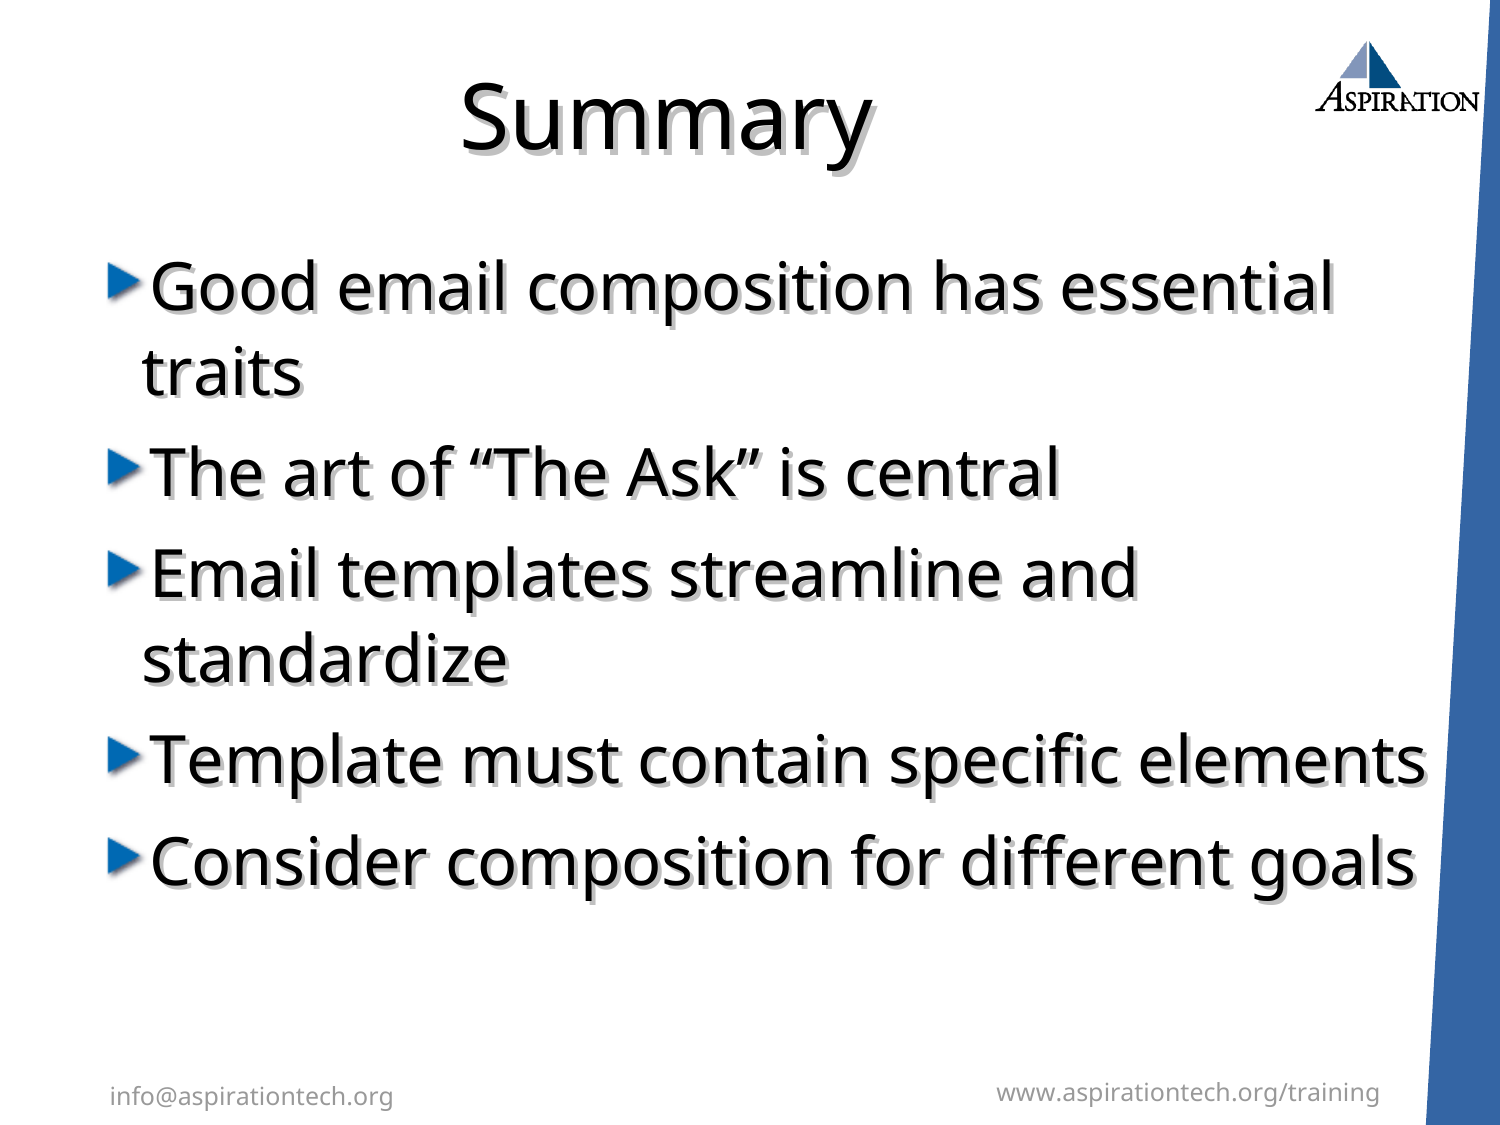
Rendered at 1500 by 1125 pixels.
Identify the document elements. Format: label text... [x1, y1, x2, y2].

title Summary [49, 19, 1284, 206]
picture [1315, 41, 1480, 120]
list Good email composition has essential traits The art of “The Ask” is central Email templates streamline and standardize Template must contain specific elements Consider composition for different goals [49, 238, 1447, 892]
